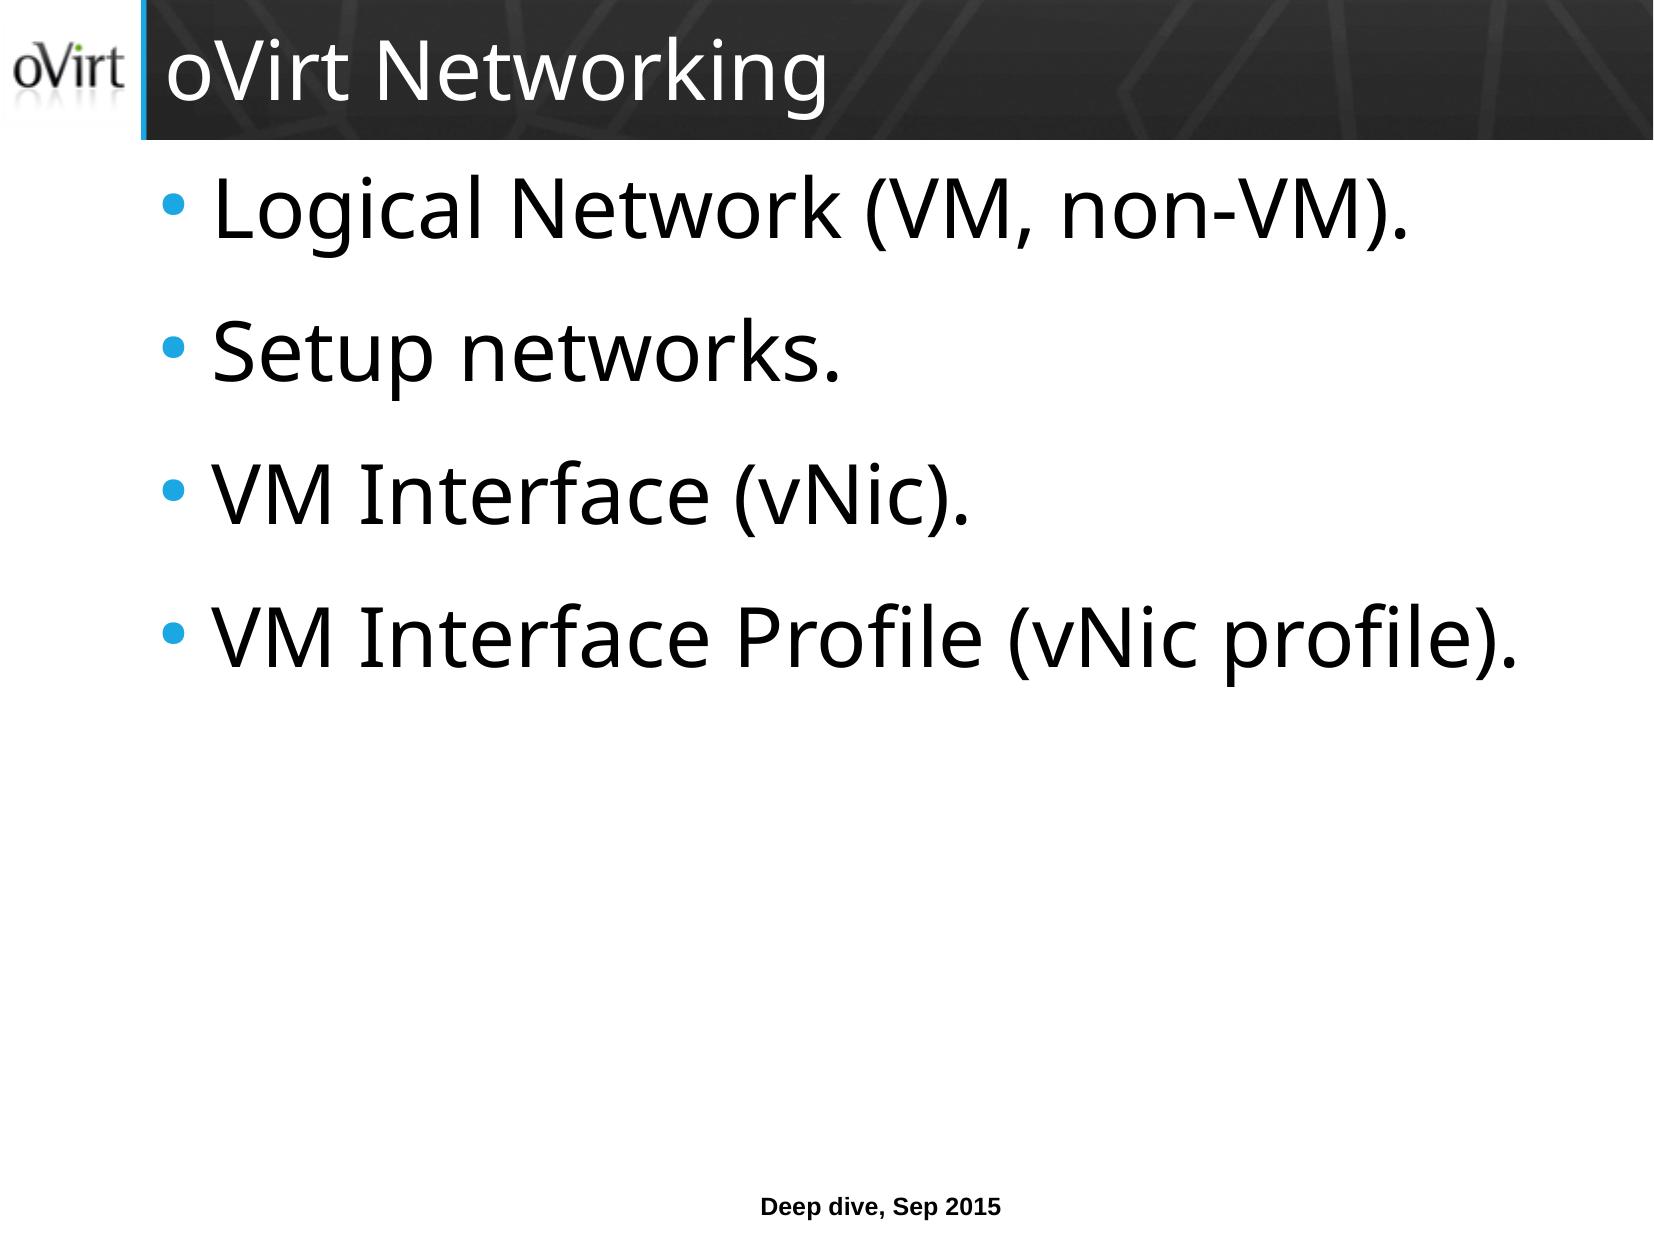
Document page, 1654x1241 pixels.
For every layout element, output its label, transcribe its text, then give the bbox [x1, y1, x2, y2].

picture [0, 0, 1654, 140]
title oVirt Networking [164, 18, 1653, 119]
list Logical Network (VM, non-VM). Setup networks. VM Interface (vNic). VM Interface Profile (vNic profile). [140, 150, 1629, 969]
